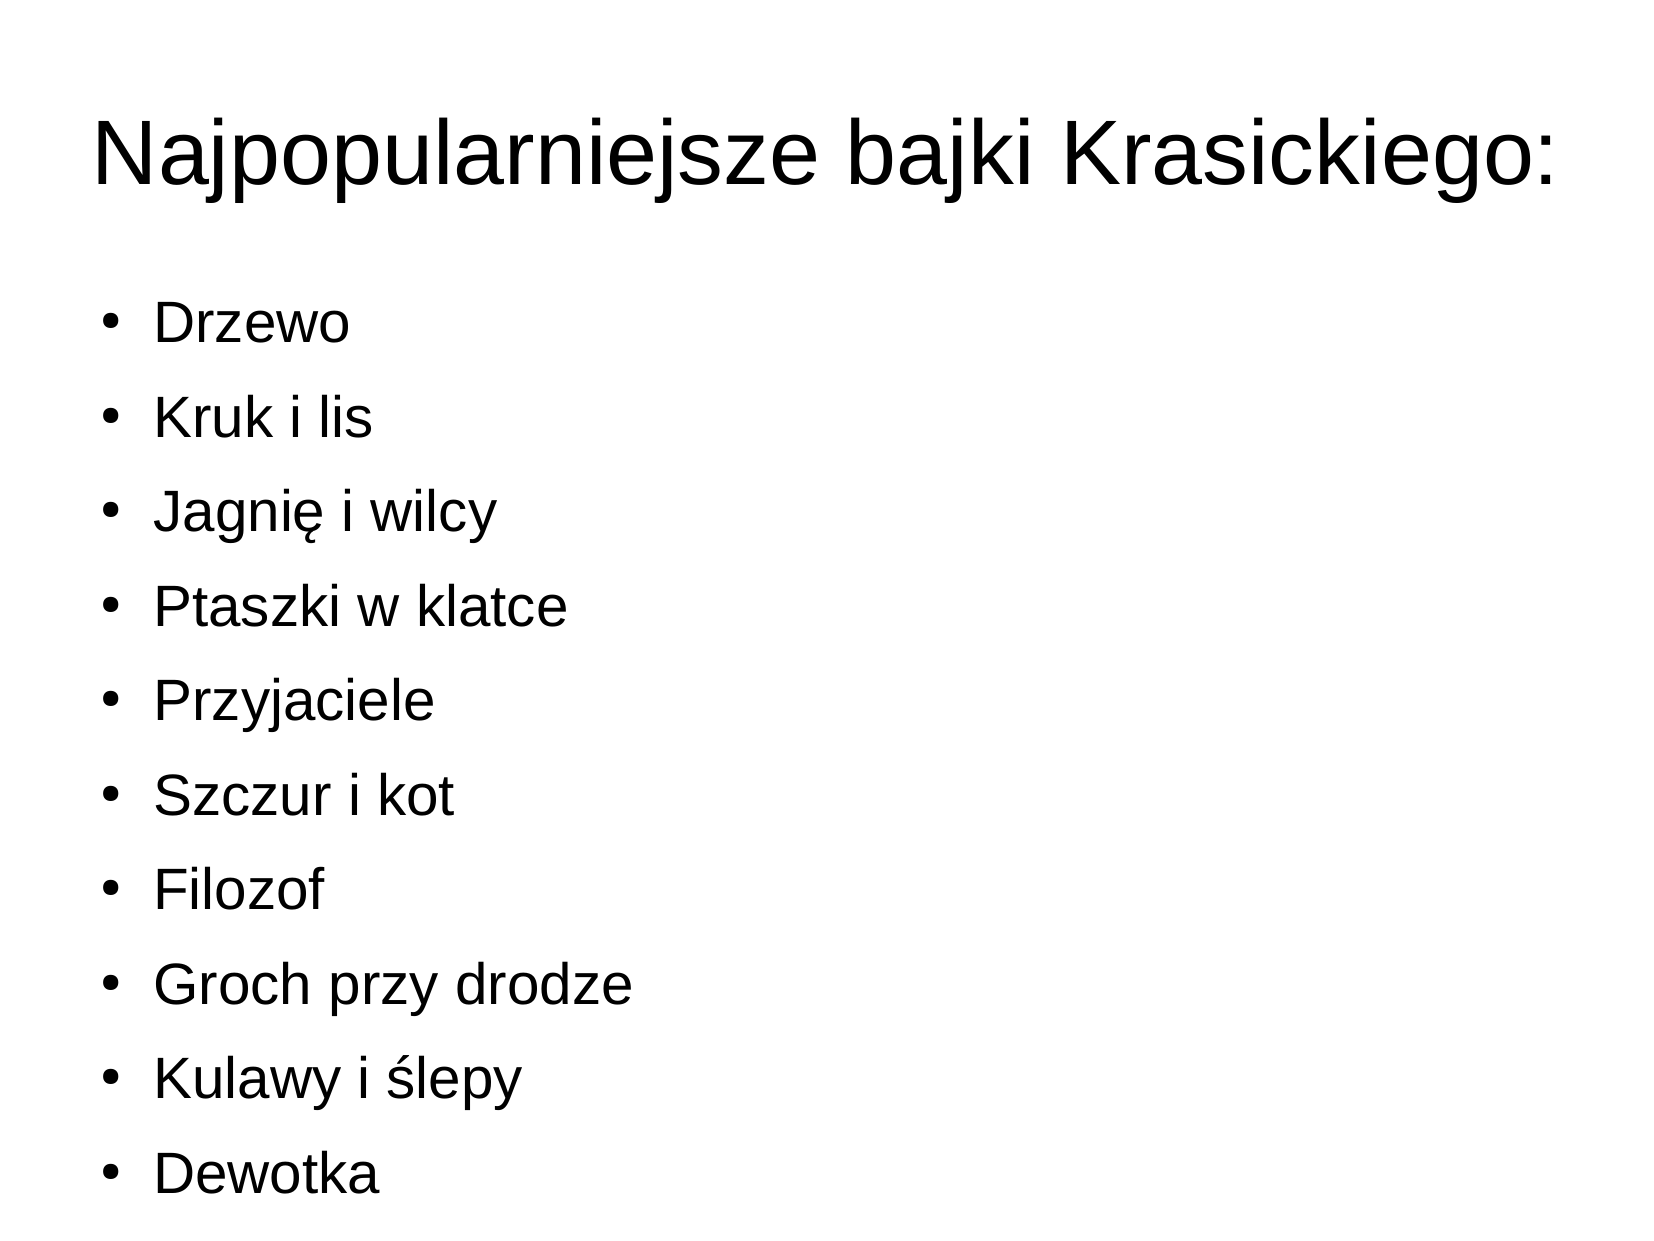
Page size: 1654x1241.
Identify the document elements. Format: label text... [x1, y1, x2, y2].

list Drzewo Kruk i lis Jagnię i wilcy Ptaszki w klatce Przyjaciele Szczur i kot Filozof Groch przy drodze Kulawy i ślepy Dewotka [82, 290, 1571, 1204]
title Najpopularniejsze bajki Krasickiego: [82, 49, 1571, 257]
